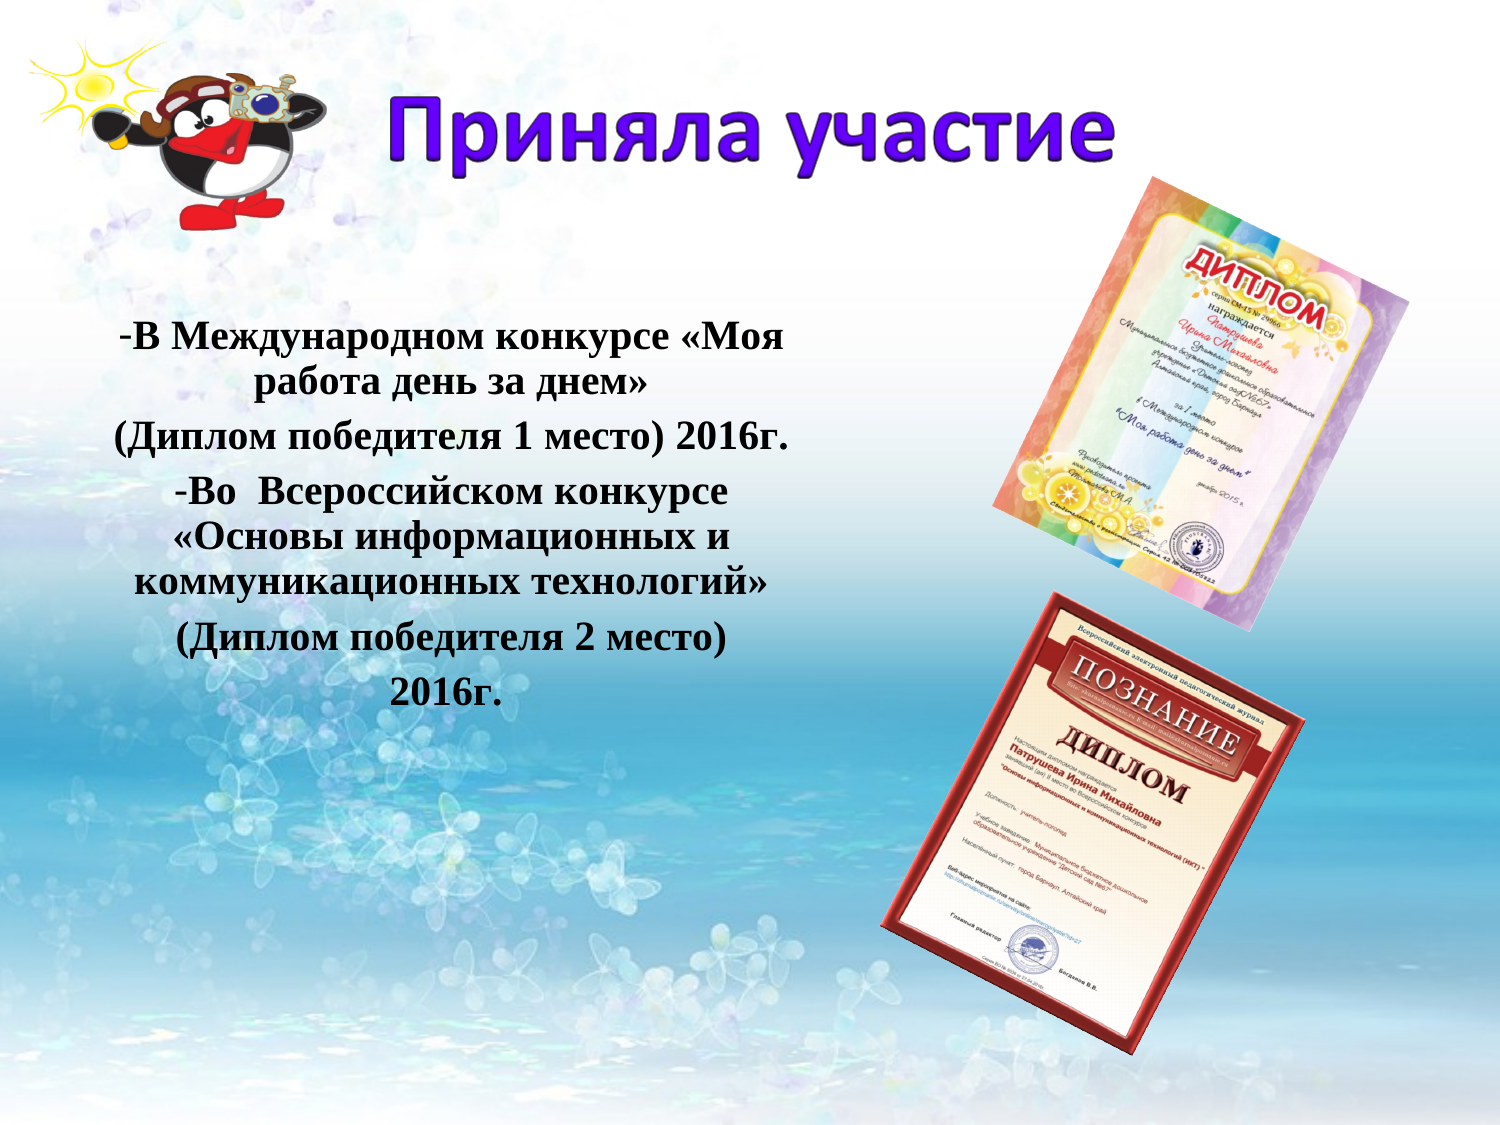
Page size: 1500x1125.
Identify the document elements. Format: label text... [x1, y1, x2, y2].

picture [0, 0, 1500, 1125]
text_box В Международном конкурсе «Моя работа день за днем» (Диплом победителя 1 место) 2016г. Во Всероссийском конкурсе «Основы информационных и коммуникационных технологий» (Диплом победителя 2 место) 2016г. [82, 255, 821, 1125]
